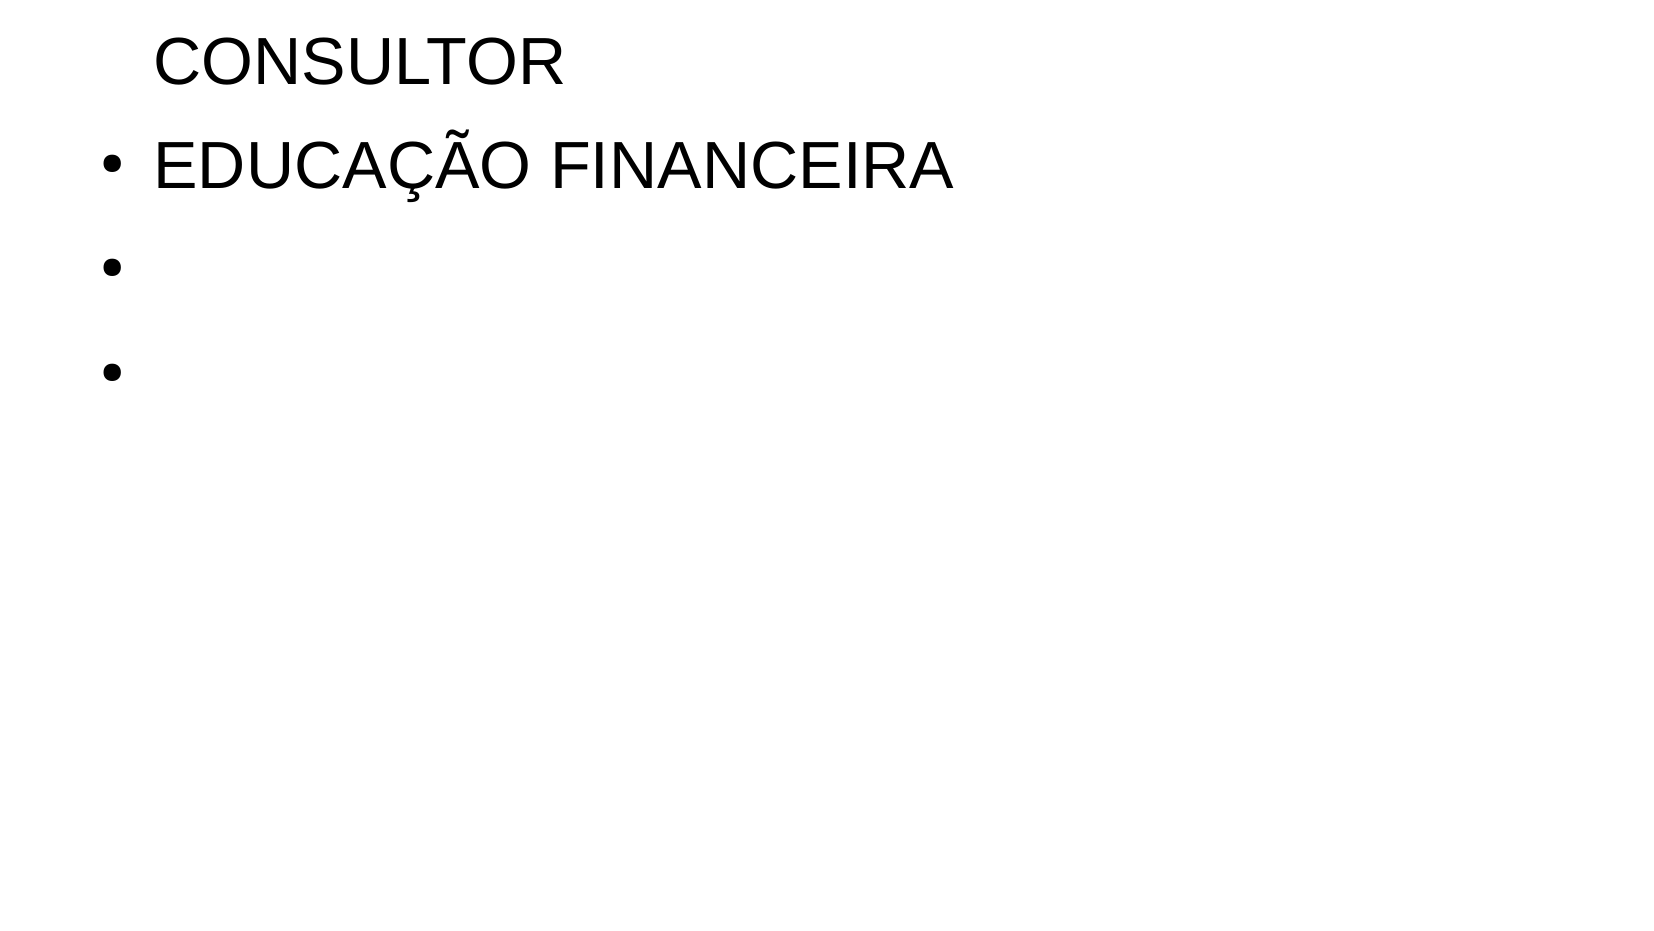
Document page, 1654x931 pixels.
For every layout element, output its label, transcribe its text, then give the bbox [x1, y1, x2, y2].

list CONSULTOR EDUCAÇÃO FINANCEIRA [82, 23, 1571, 758]
